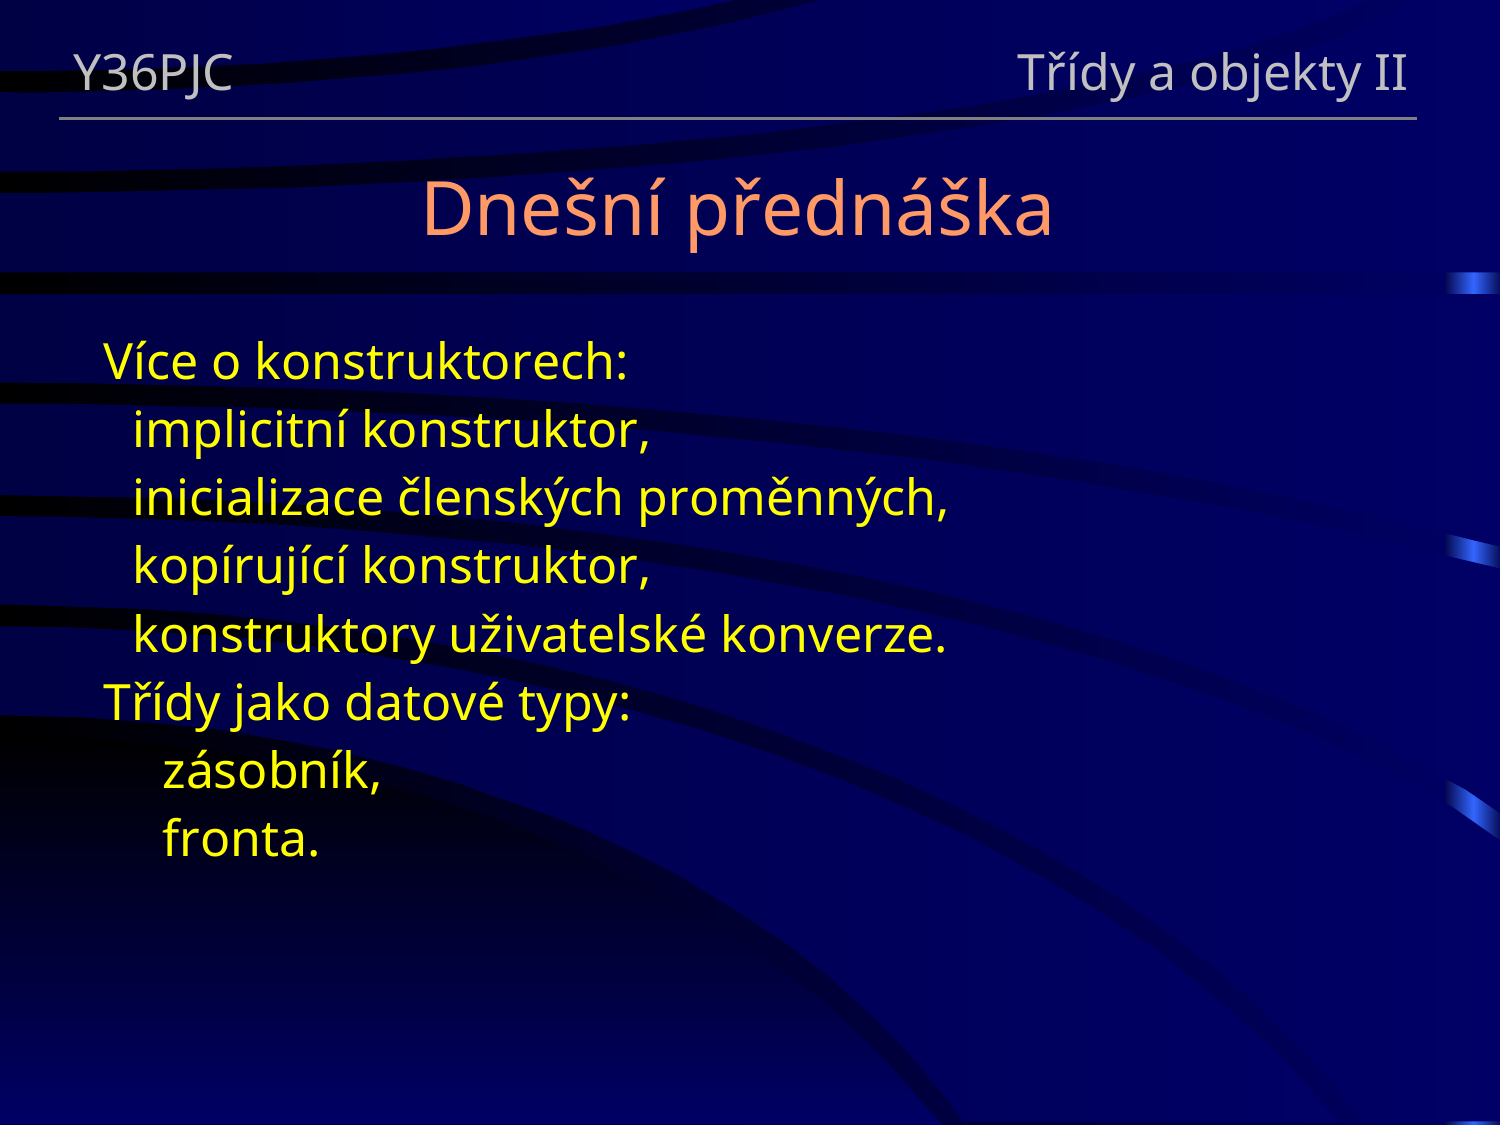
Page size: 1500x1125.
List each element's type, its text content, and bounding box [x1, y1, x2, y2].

text_box Dnešní přednáška Více o konstruktorech: implicitní konstruktor, inicializace členských proměnných, kopírující konstruktor, konstruktory uživatelské konverze. Třídy jako datové typy: zásobník, fronta. [59, 147, 1418, 796]
text_box Třídy a objekty II [1003, 29, 1418, 105]
text_box Y36PJC [59, 29, 251, 105]
